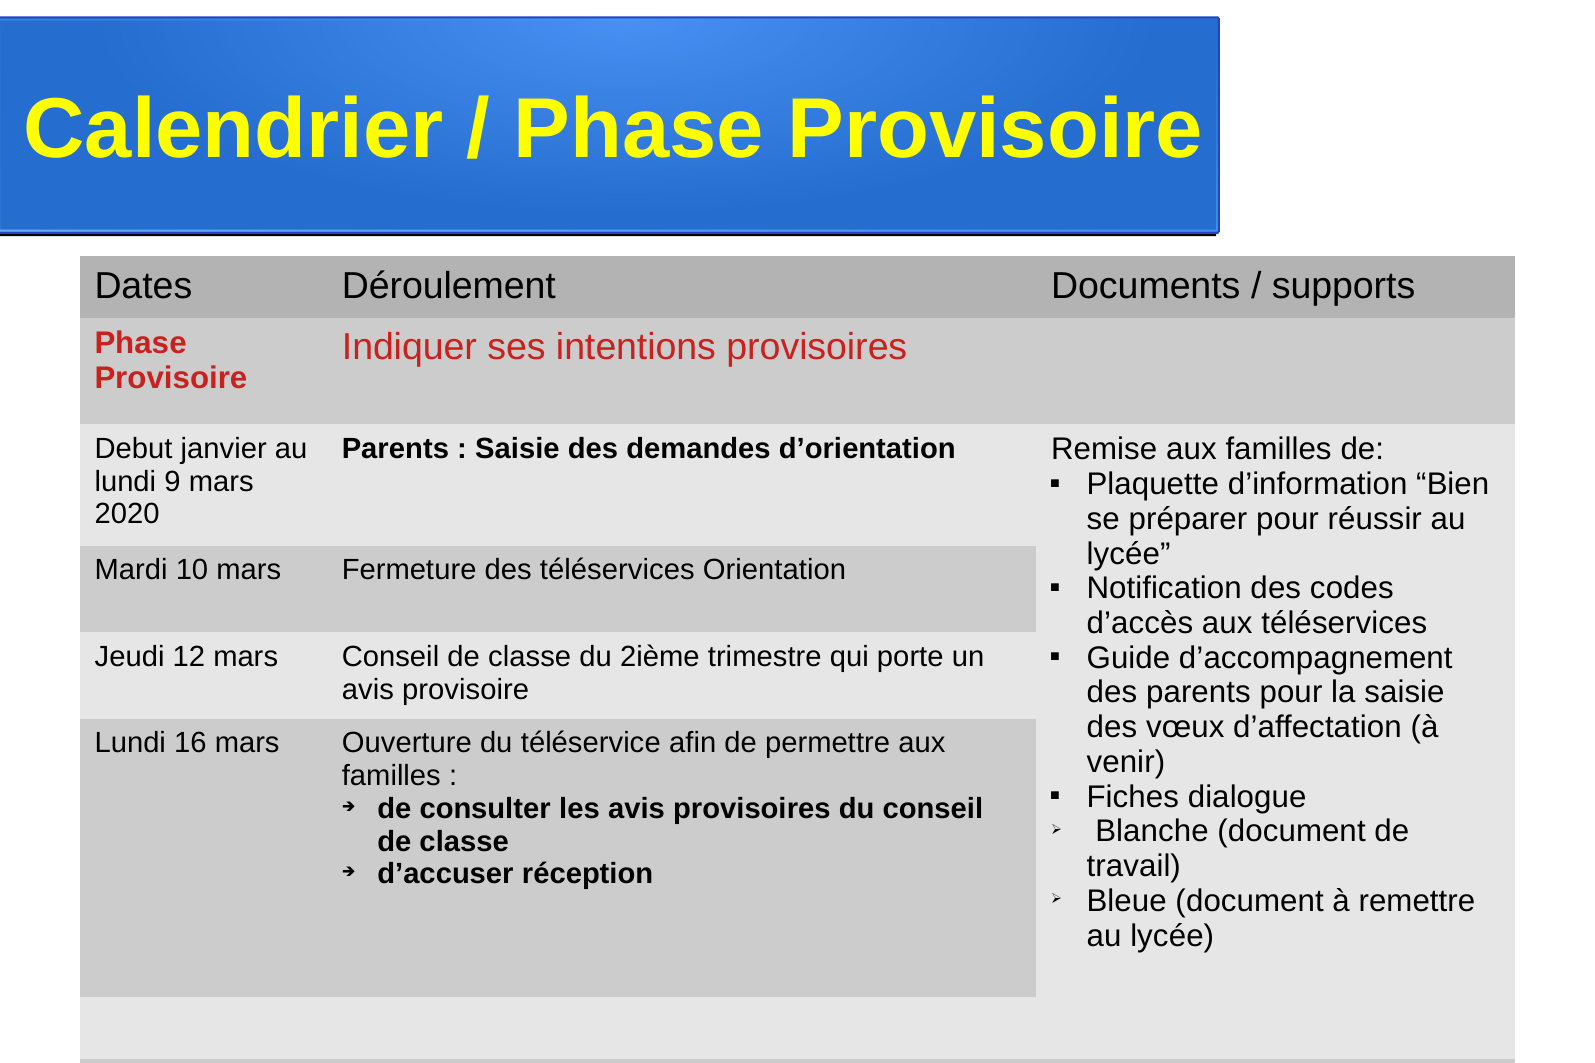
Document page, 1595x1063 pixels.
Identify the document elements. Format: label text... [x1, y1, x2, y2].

table_cell [80, 997, 327, 1059]
table_header Déroulement [327, 256, 1036, 318]
table_cell Indiquer ses intentions provisoires [327, 318, 1036, 424]
table_cell [80, 1059, 327, 1063]
table_header Documents / supports [1036, 256, 1515, 318]
table_cell Conseil de classe du 2ième trimestre qui porte un avis provisoire [327, 632, 1036, 719]
table_cell [1036, 997, 1515, 1059]
table_cell Parents : Saisie des demandes d’orientation [327, 424, 1036, 546]
table_cell Mardi 10 mars [80, 546, 327, 632]
title Calendrier / Phase Provisoire [23, 33, 1300, 224]
table_cell Jeudi 12 mars [80, 632, 327, 719]
table_cell [1036, 1059, 1515, 1063]
table_cell Remise aux familles de: Plaquette d’information “Bien se préparer pour réussir au lycée” Notification des codes d’accès aux téléservices Guide d’accompagnement des parents pour la saisie des vœux d’affectation (à venir) Fiches dialogue Blanche (document de travail) Bleue (document à remettre au lycée) [1036, 424, 1515, 997]
table_cell [1036, 318, 1515, 424]
table_cell Ouverture du téléservice afin de permettre aux familles : de consulter les avis provisoires du conseil de classe d’accuser réception [327, 719, 1036, 997]
table_cell [327, 1059, 1036, 1063]
table_cell Phase Provisoire [80, 318, 327, 424]
table_cell Debut janvier au lundi 9 mars 2020 [80, 424, 327, 546]
table_header Dates [80, 256, 327, 318]
table_cell Lundi 16 mars [80, 719, 327, 997]
table_cell [327, 997, 1036, 1059]
table_cell Fermeture des téléservices Orientation [327, 546, 1036, 632]
